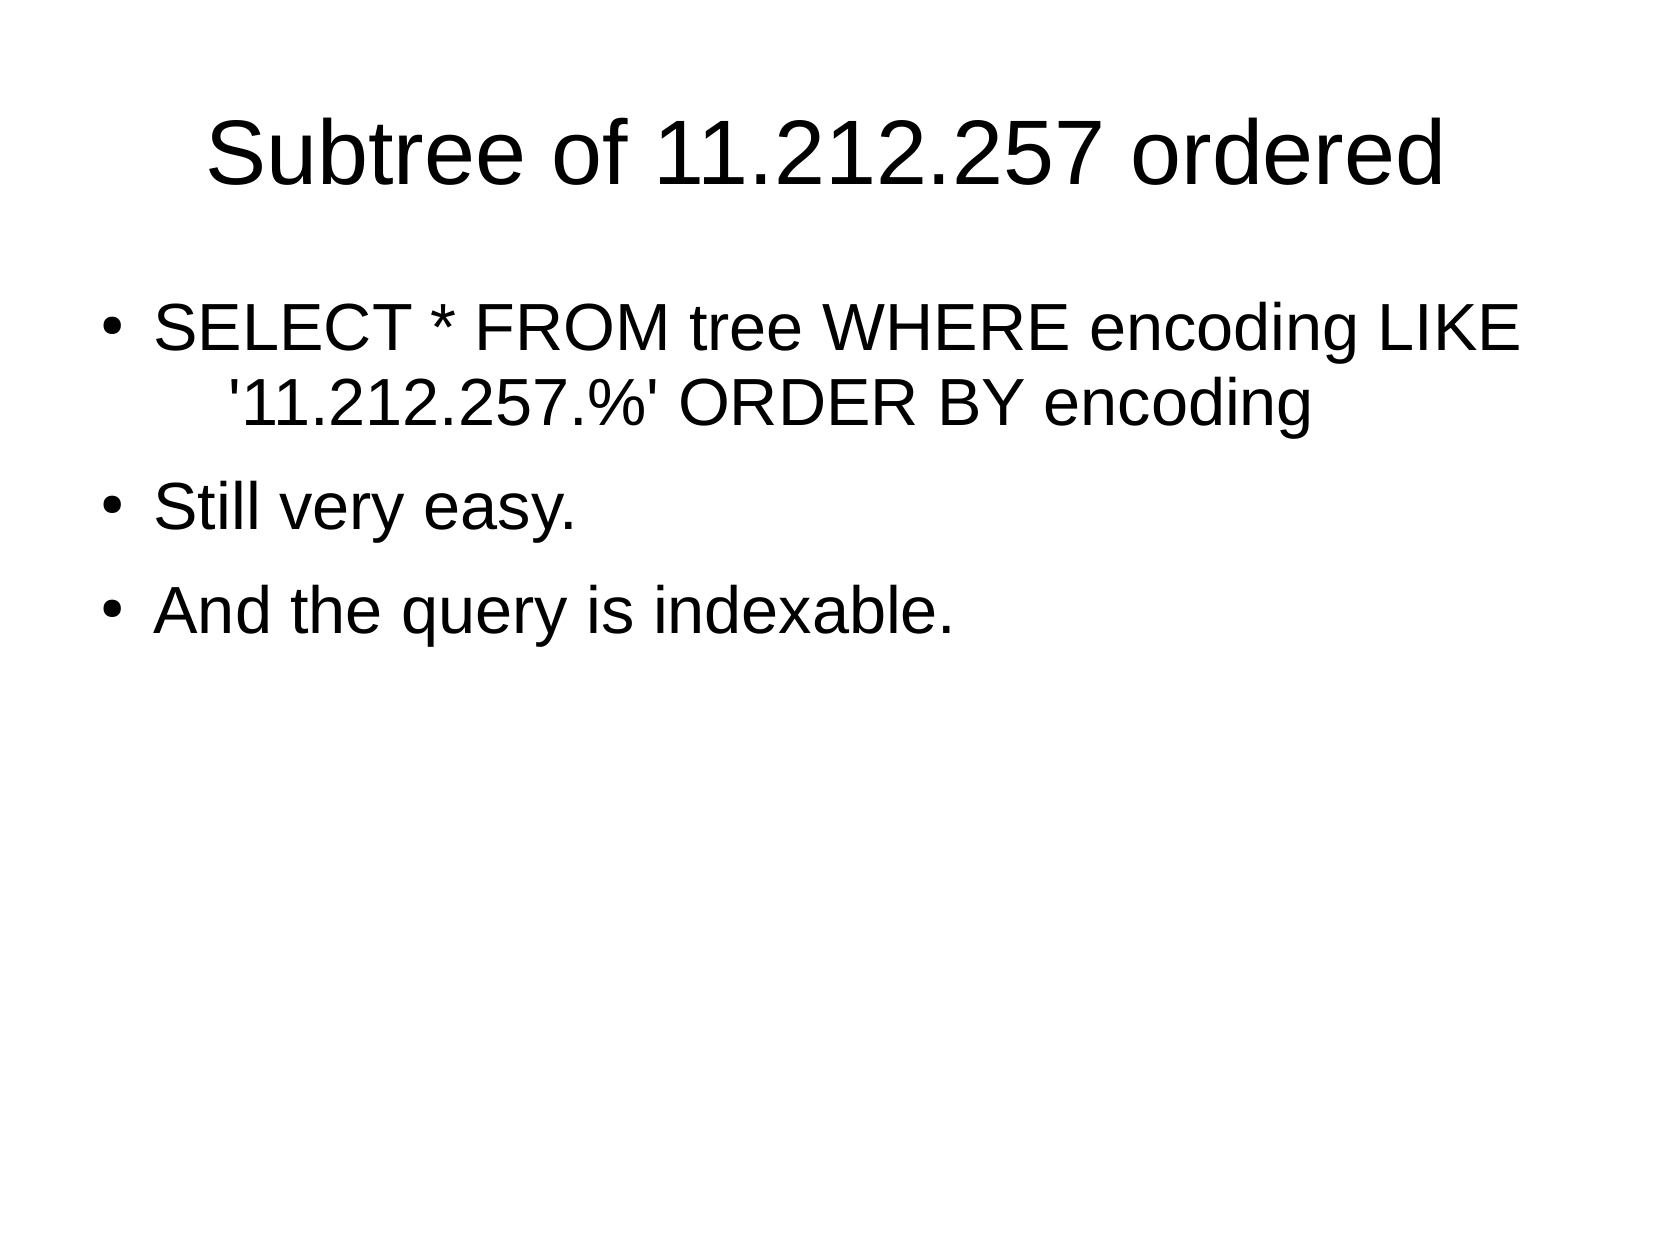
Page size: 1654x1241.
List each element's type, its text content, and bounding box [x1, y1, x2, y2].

title Subtree of 11.212.257 ordered [82, 49, 1571, 257]
list SELECT * FROM tree WHERE encoding LIKE '11.212.257.%' ORDER BY encoding Still very easy. And the query is indexable. [82, 290, 1571, 1109]
